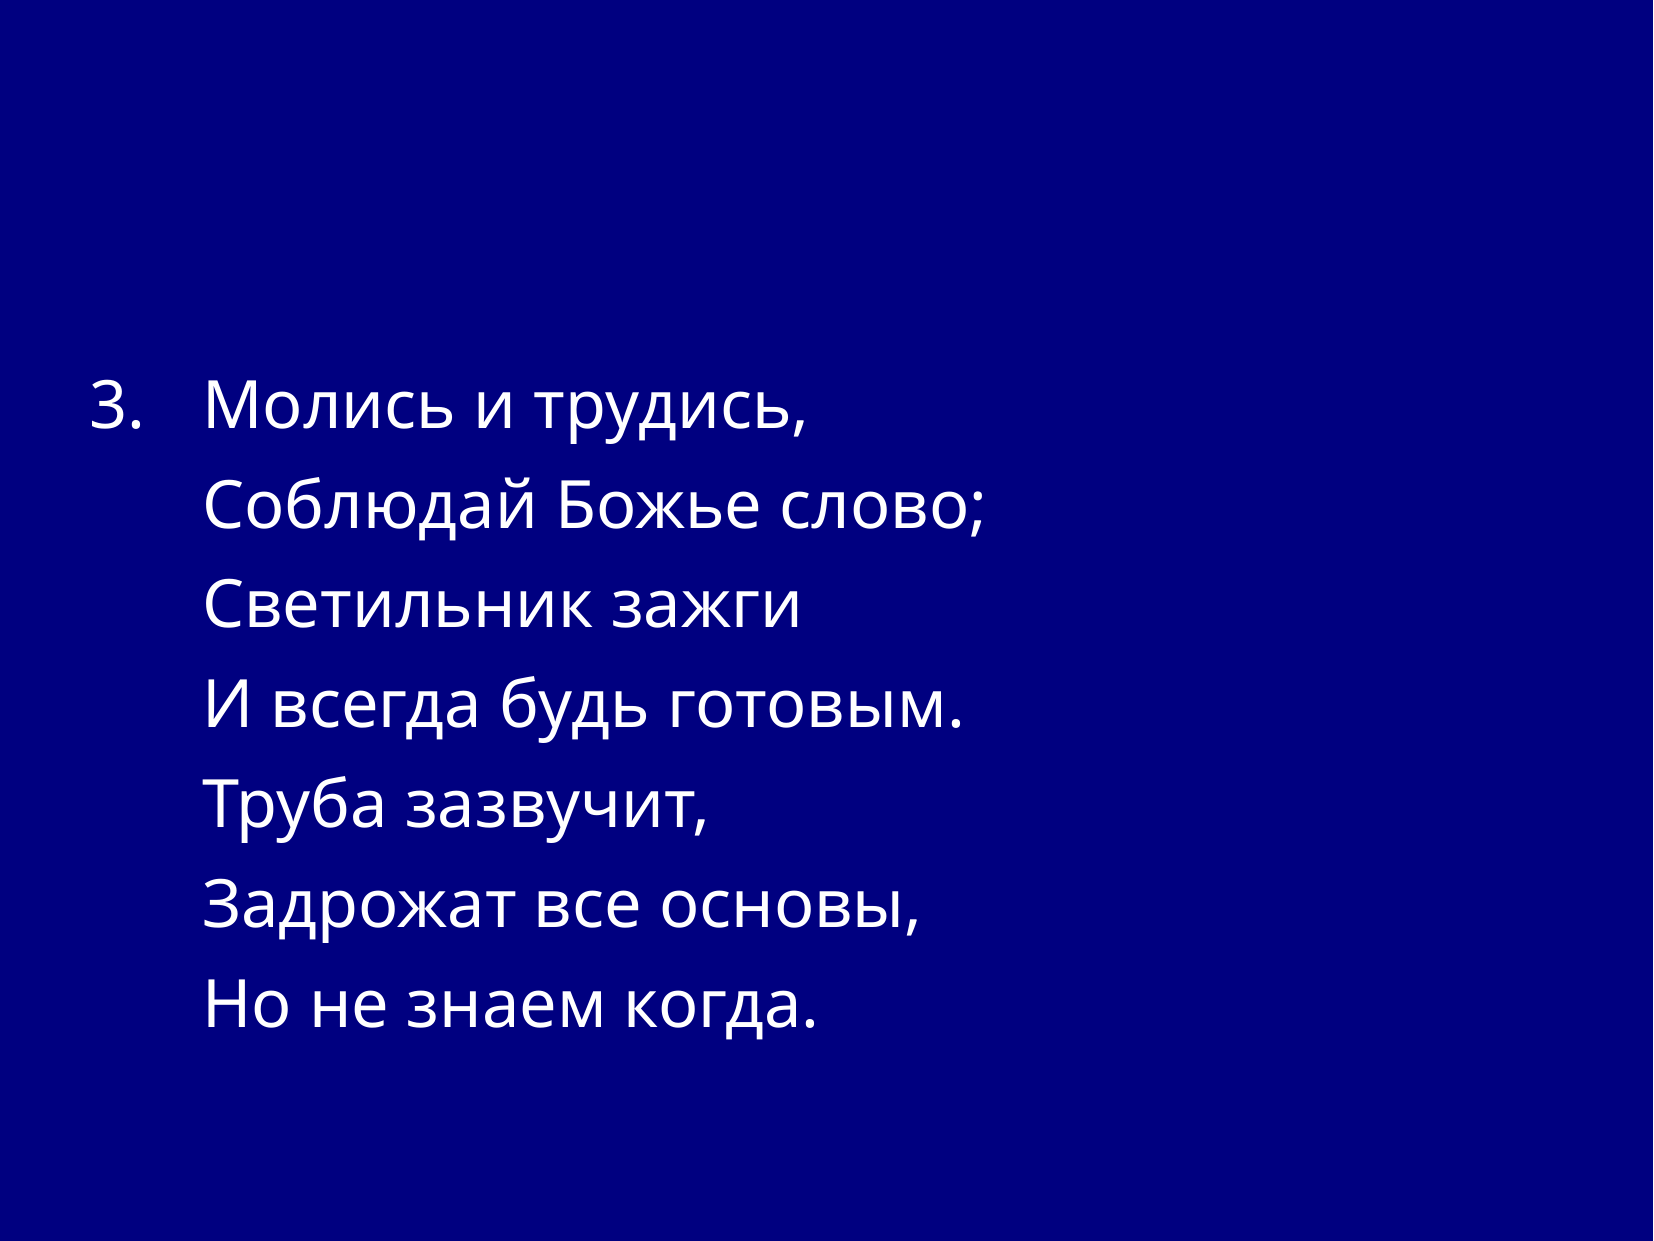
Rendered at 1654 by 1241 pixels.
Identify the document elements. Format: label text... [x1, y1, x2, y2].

text_box 3. Молись и трудись, Соблюдай Божье слово; Светильник зажги И всегда будь готовым. Труба зазвучит, Задрожат все основы, Но не знаем когда. [75, 150, 1576, 1163]
